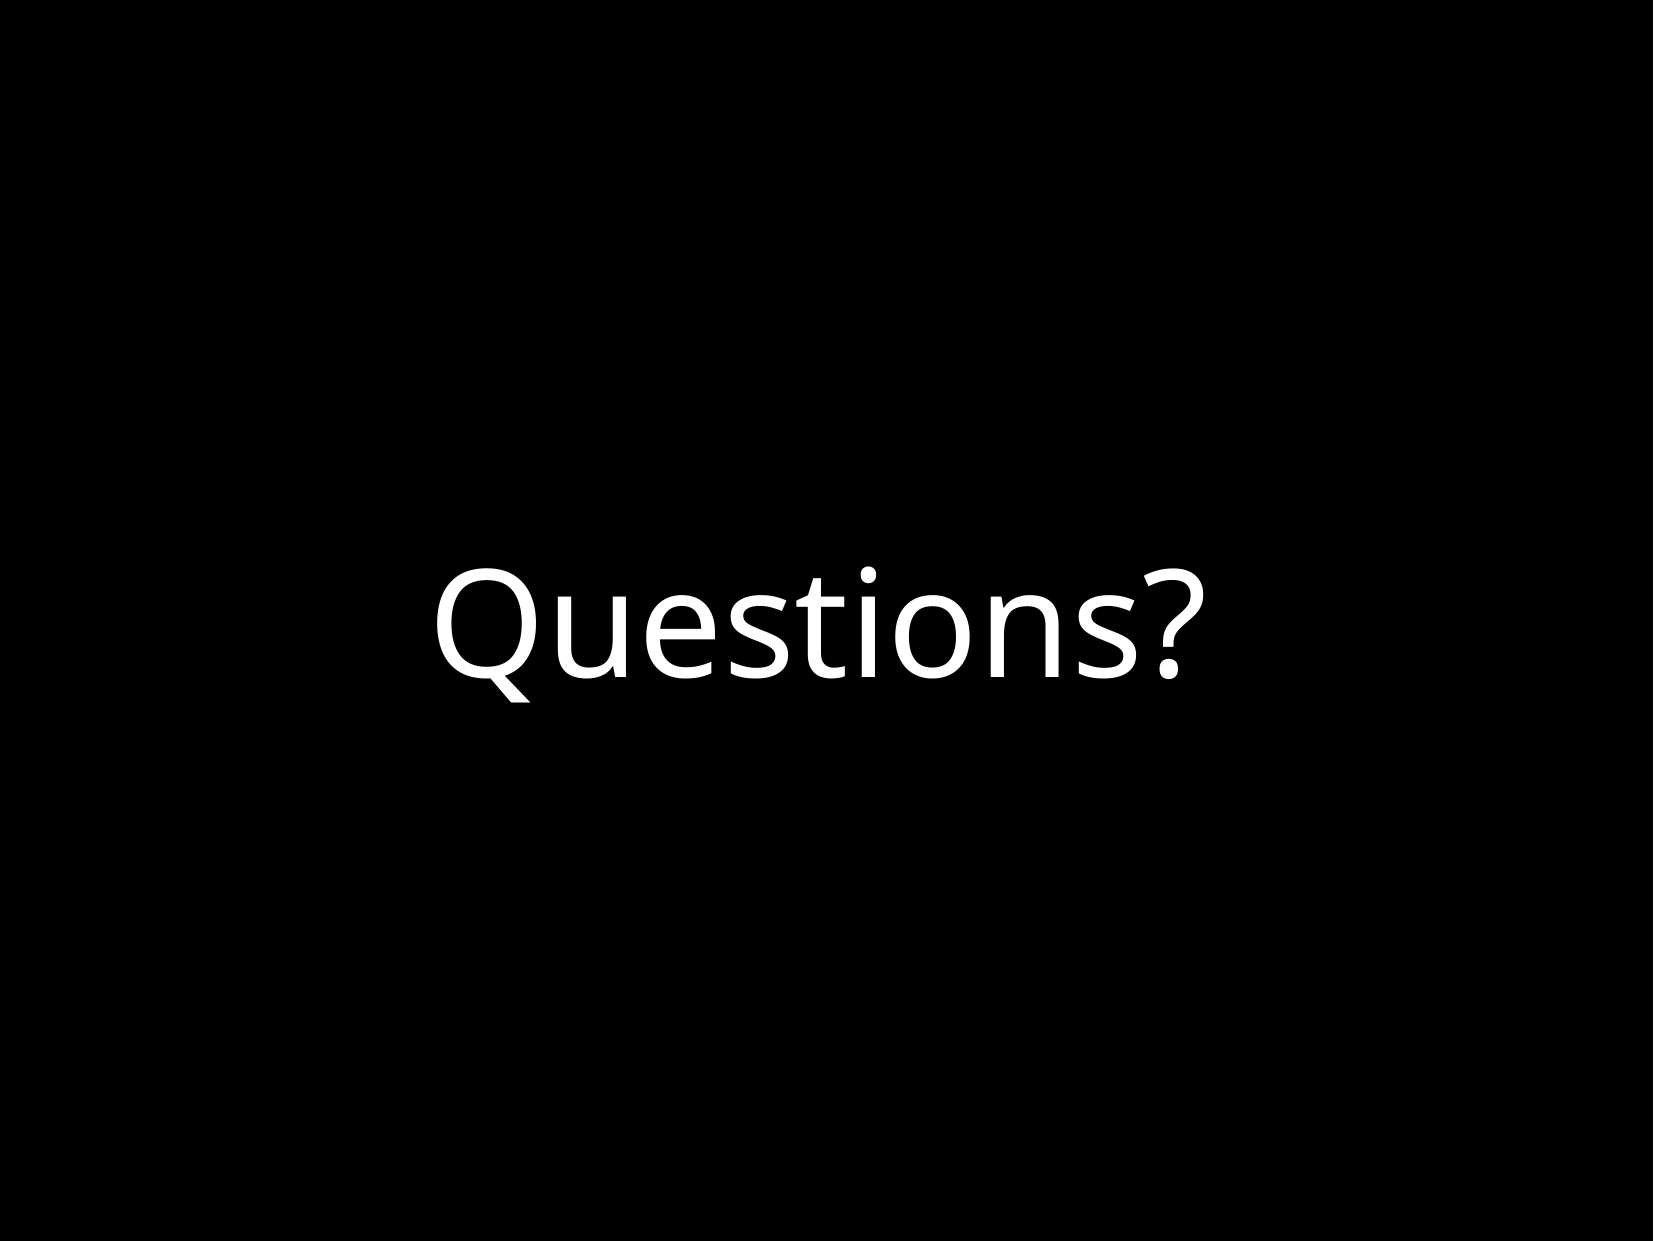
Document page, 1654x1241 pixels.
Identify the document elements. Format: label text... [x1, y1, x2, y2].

title Questions? [74, 525, 1563, 713]
